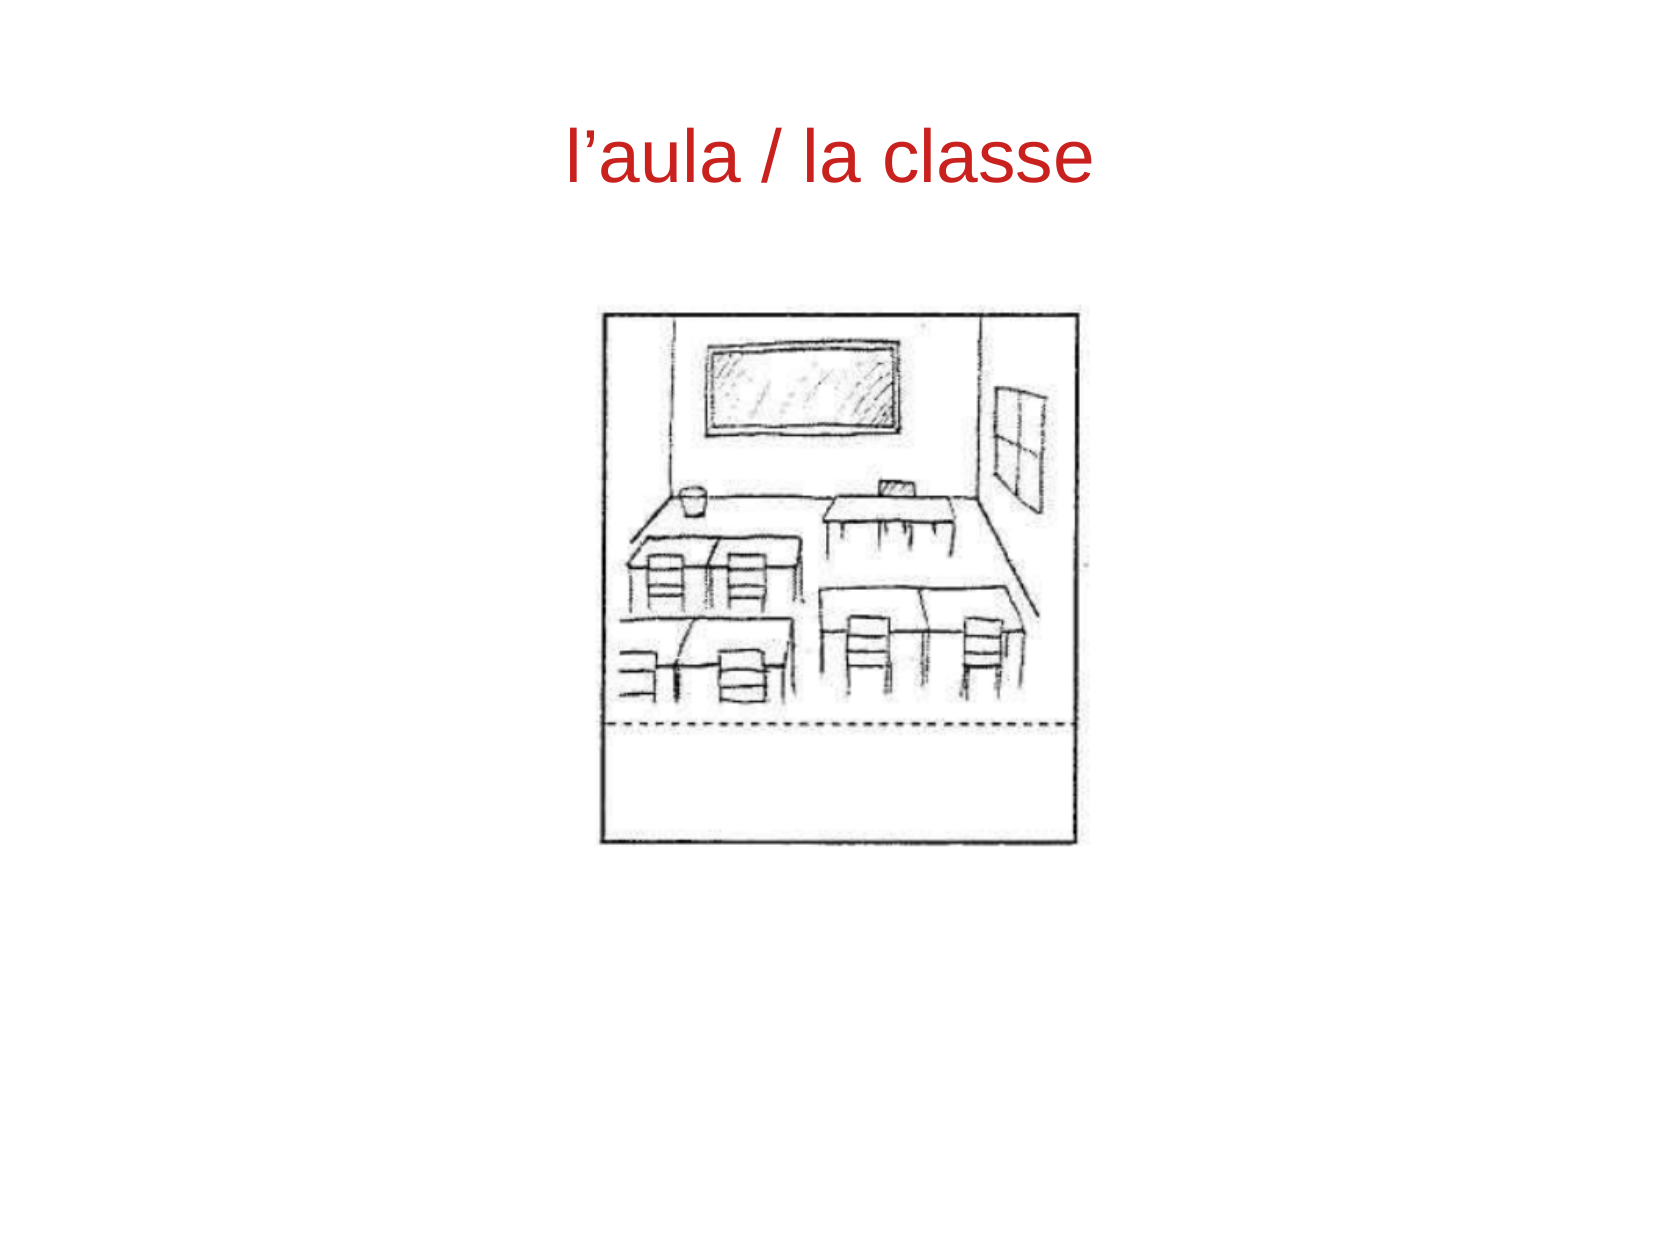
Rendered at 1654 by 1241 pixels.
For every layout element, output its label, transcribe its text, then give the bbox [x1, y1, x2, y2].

picture [581, 291, 1094, 873]
text_box l’aula / la classe [289, 49, 1371, 257]
